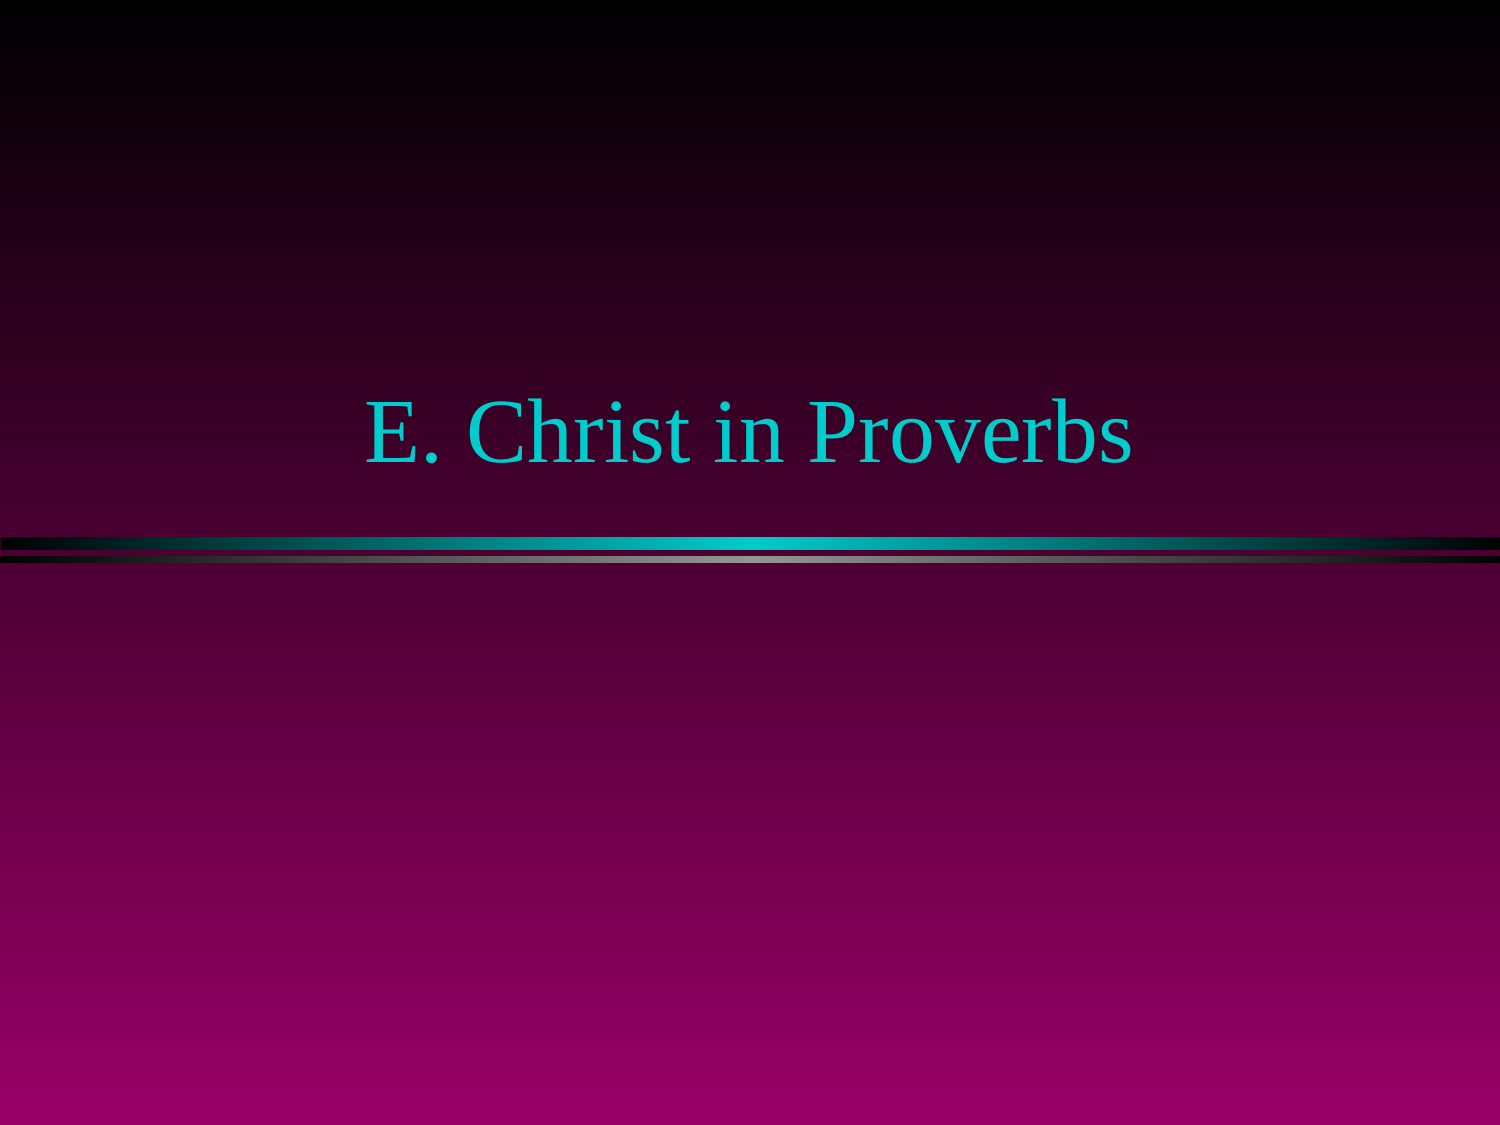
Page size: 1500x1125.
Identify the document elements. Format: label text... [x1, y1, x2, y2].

title E. Christ in Proverbs [112, 337, 1388, 525]
